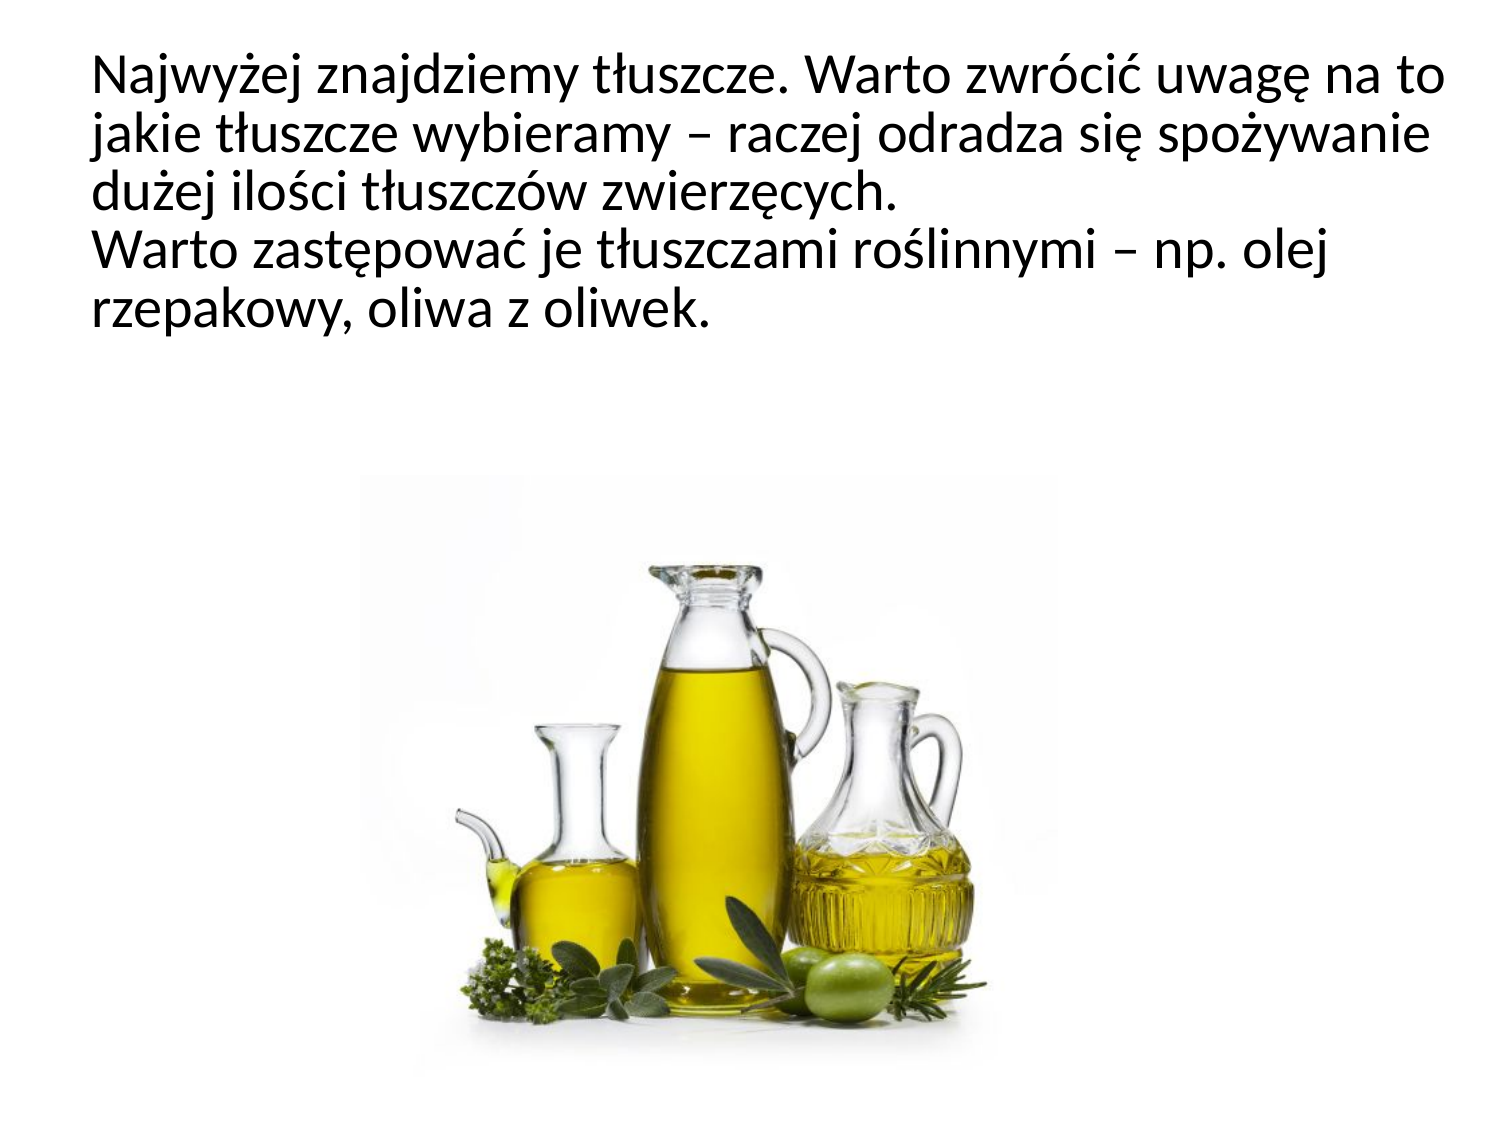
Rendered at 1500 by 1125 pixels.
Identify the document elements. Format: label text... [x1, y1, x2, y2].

picture [360, 454, 1058, 1125]
text_box Najwyżej znajdziemy tłuszcze. Warto zwrócić uwagę na to jakie tłuszcze wybieramy – raczej odradza się spożywanie dużej ilości tłuszczów zwierzęcych. Warto zastępować je tłuszczami roślinnymi – np. olej rzepakowy, oliwa z oliwek. [76, 42, 1471, 350]
